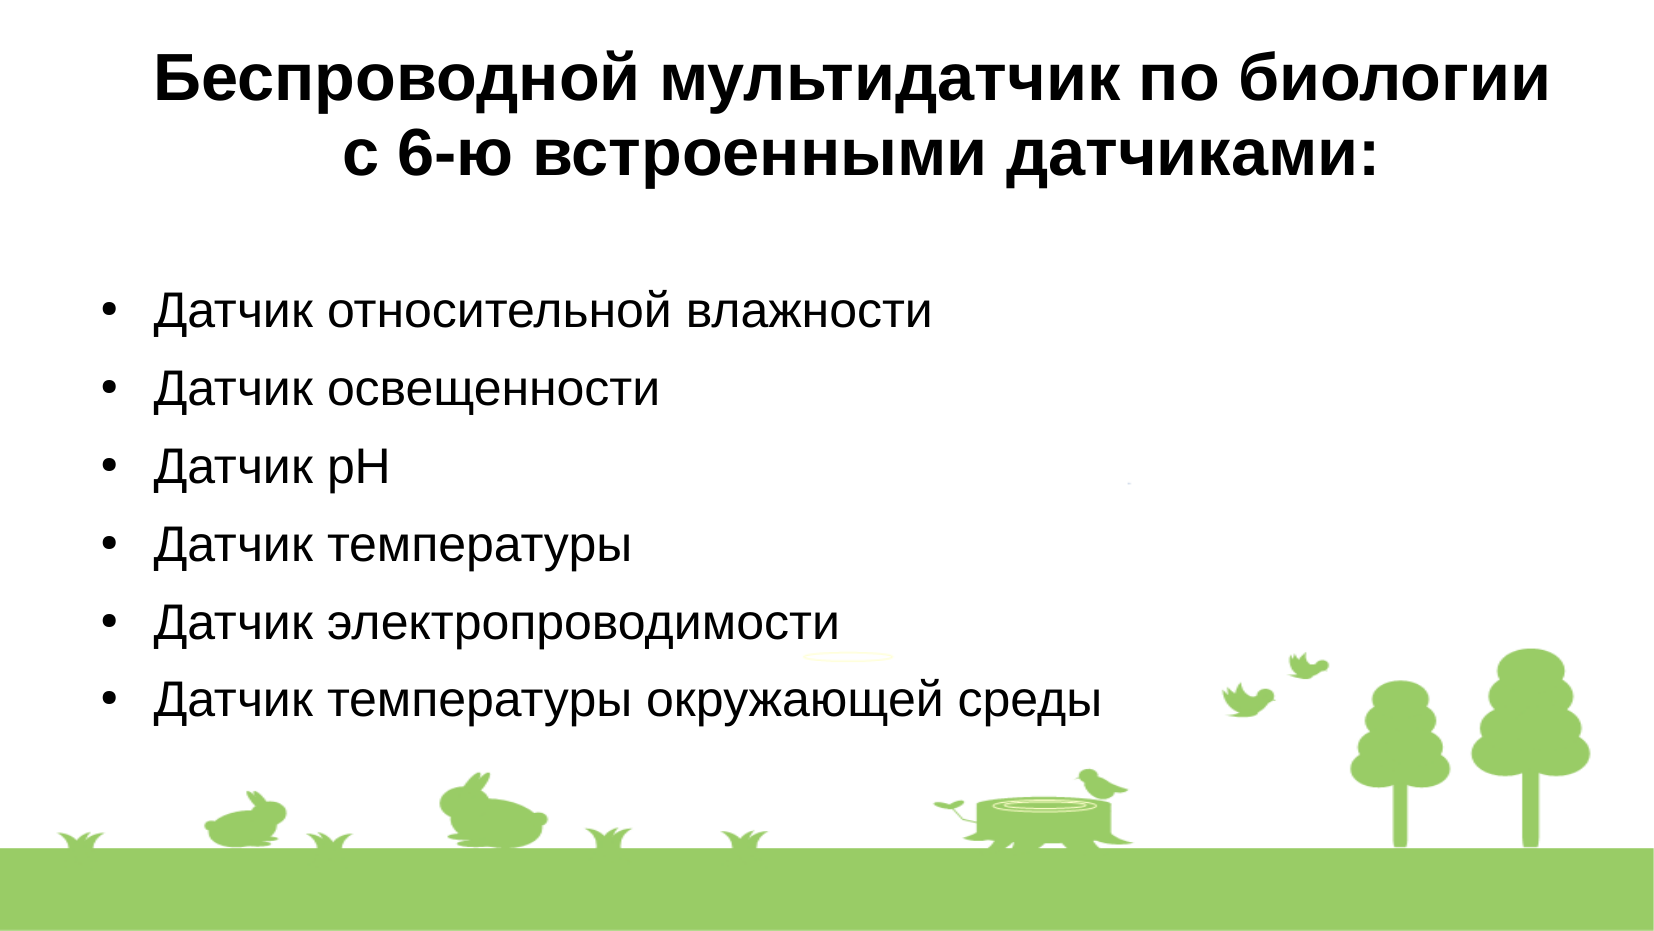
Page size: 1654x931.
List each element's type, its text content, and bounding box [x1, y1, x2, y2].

list Датчик относительной влажности Датчик освещенности Датчик рН Датчик температуры Датчик электропроводимости Датчик температуры окружающей среды [82, 204, 1571, 745]
picture [0, 0, 1654, 931]
title Беспроводной мультидатчик по биологии с 6-ю встроенными датчиками: [82, 2, 1571, 204]
